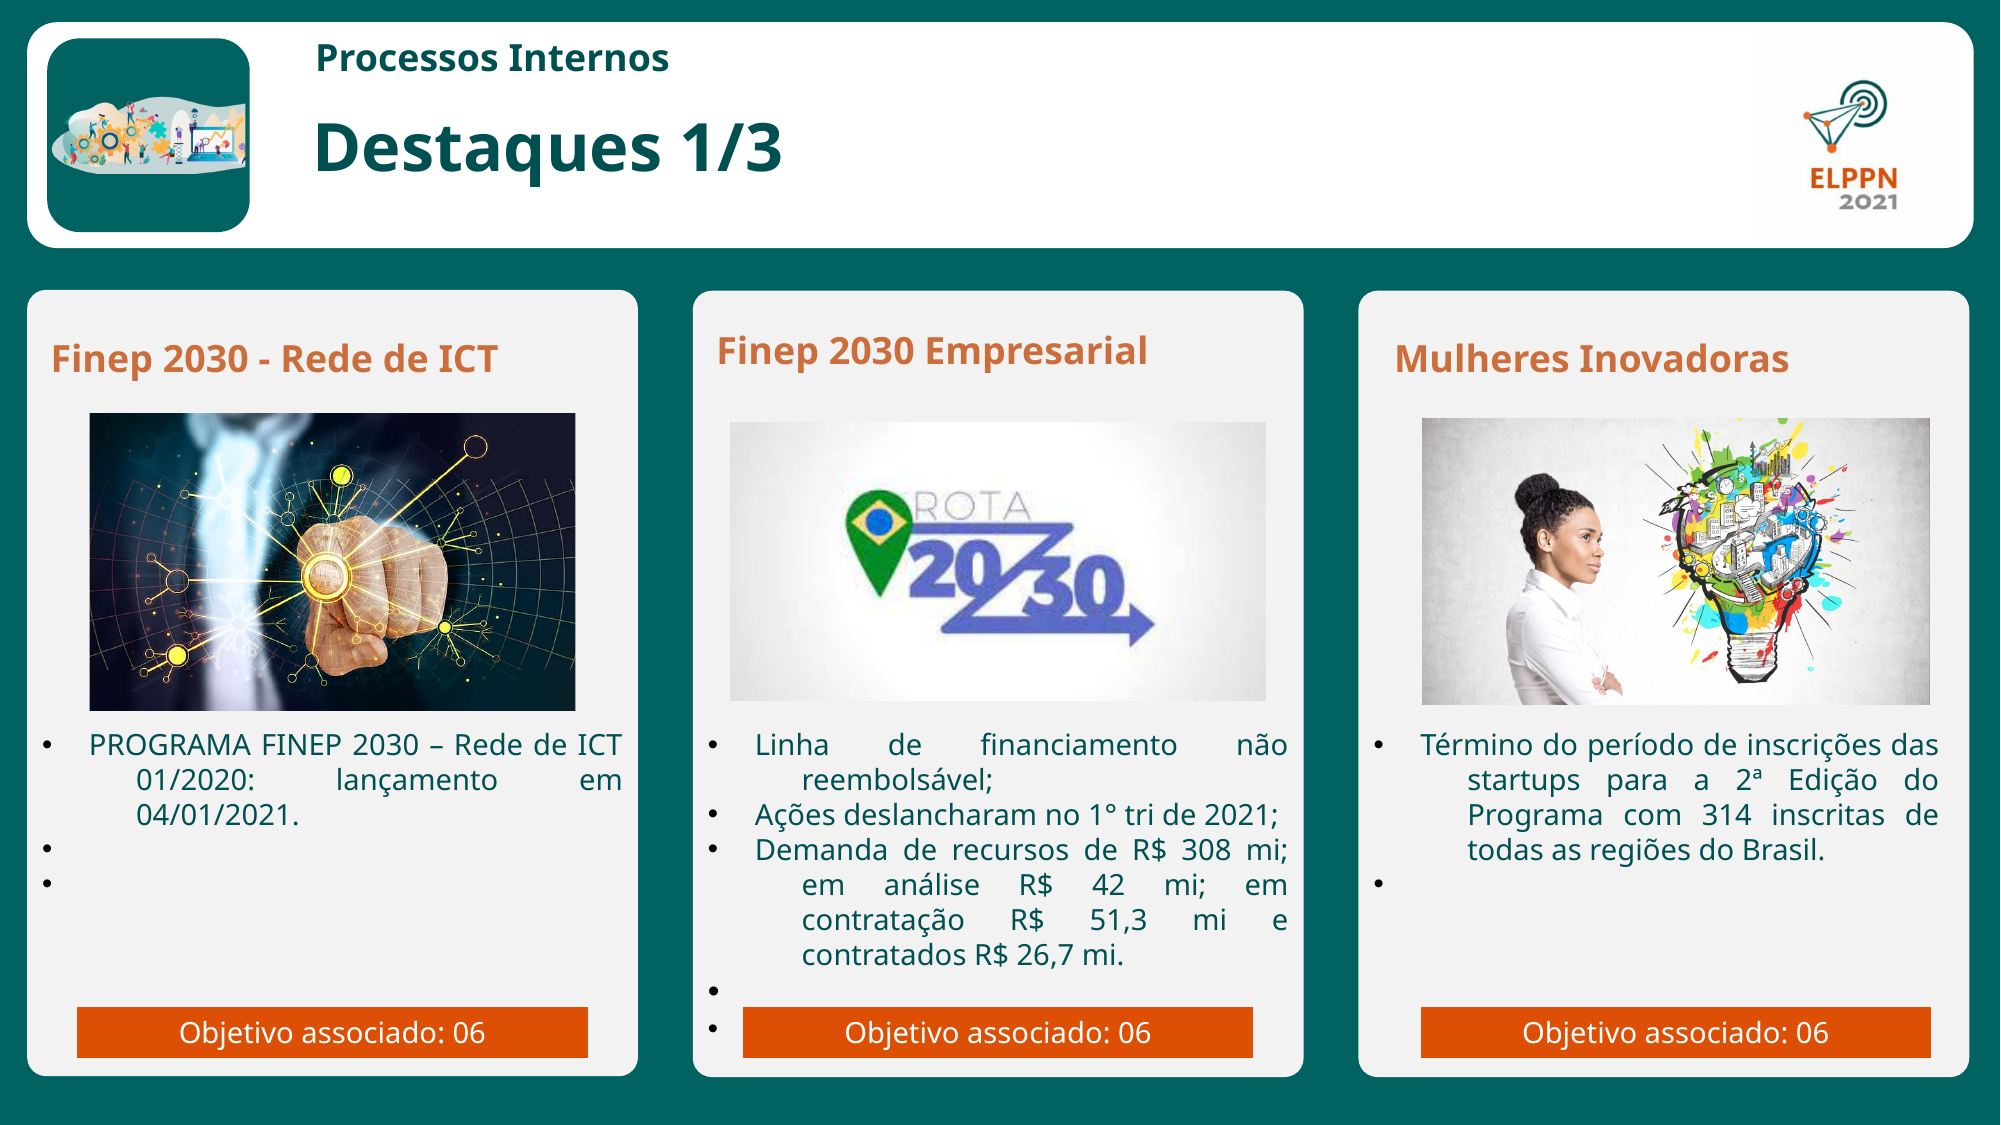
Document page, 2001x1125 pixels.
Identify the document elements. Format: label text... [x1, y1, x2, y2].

text_box PROGRAMA FINEP 2030 – Rede de ICT 01/2020: lançamento em 04/01/2021. [27, 718, 638, 1095]
picture [89, 413, 576, 711]
text_box Objetivo associado: 06 [1421, 1007, 1931, 1058]
picture [51, 96, 246, 174]
picture [1750, 30, 1959, 240]
text_box Objetivo associado: 06 [743, 1007, 1253, 1058]
picture [1422, 418, 1930, 705]
text_box Finep 2030 Empresarial [701, 282, 1296, 417]
text_box Mulheres Inovadoras [1379, 289, 1973, 425]
text_box [0, 0, 2000, 1125]
text_box Término do período de inscrições das startups para a 2ª Edição do Programa com 314 inscritas de todas as regiões do Brasil. [1358, 718, 1955, 1095]
text_box Destaques 1/3 [297, 97, 1674, 175]
text_box Processos Internos [300, 18, 1676, 96]
text_box Objetivo associado: 06 [77, 1007, 588, 1058]
picture [730, 422, 1266, 701]
text_box Linha de financiamento não reembolsável; Ações deslancharam no 1° tri de 2021; Demanda de recursos de R$ 308 mi; em análise R$ 42 mi; em contratação R$ 51,3 mi e contratados R$ 26,7 mi. [692, 718, 1304, 1095]
text_box Finep 2030 - Rede de ICT [35, 289, 630, 425]
